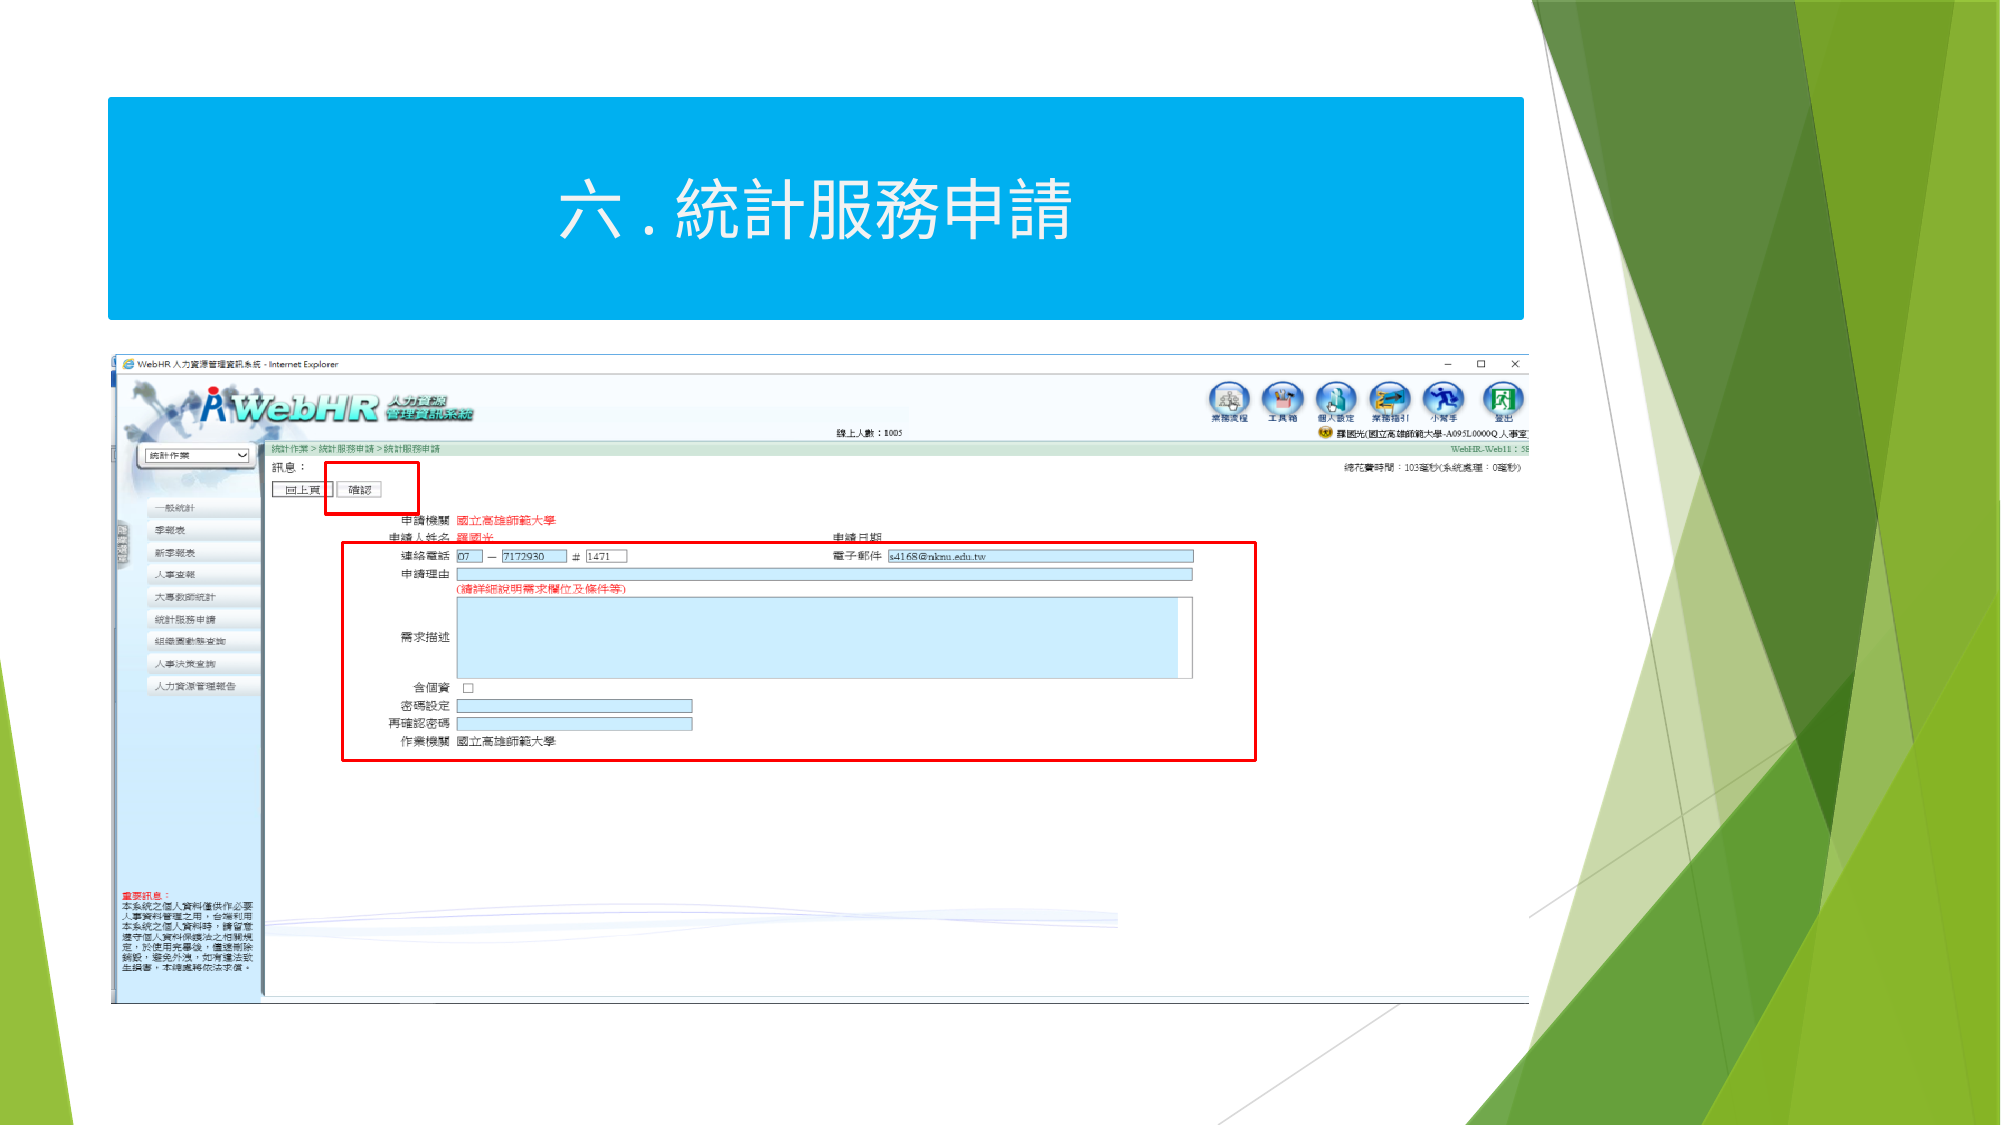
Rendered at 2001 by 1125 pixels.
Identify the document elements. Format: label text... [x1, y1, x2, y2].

title 六.統計服務申請 [111, 99, 1522, 317]
picture [111, 354, 1529, 1004]
